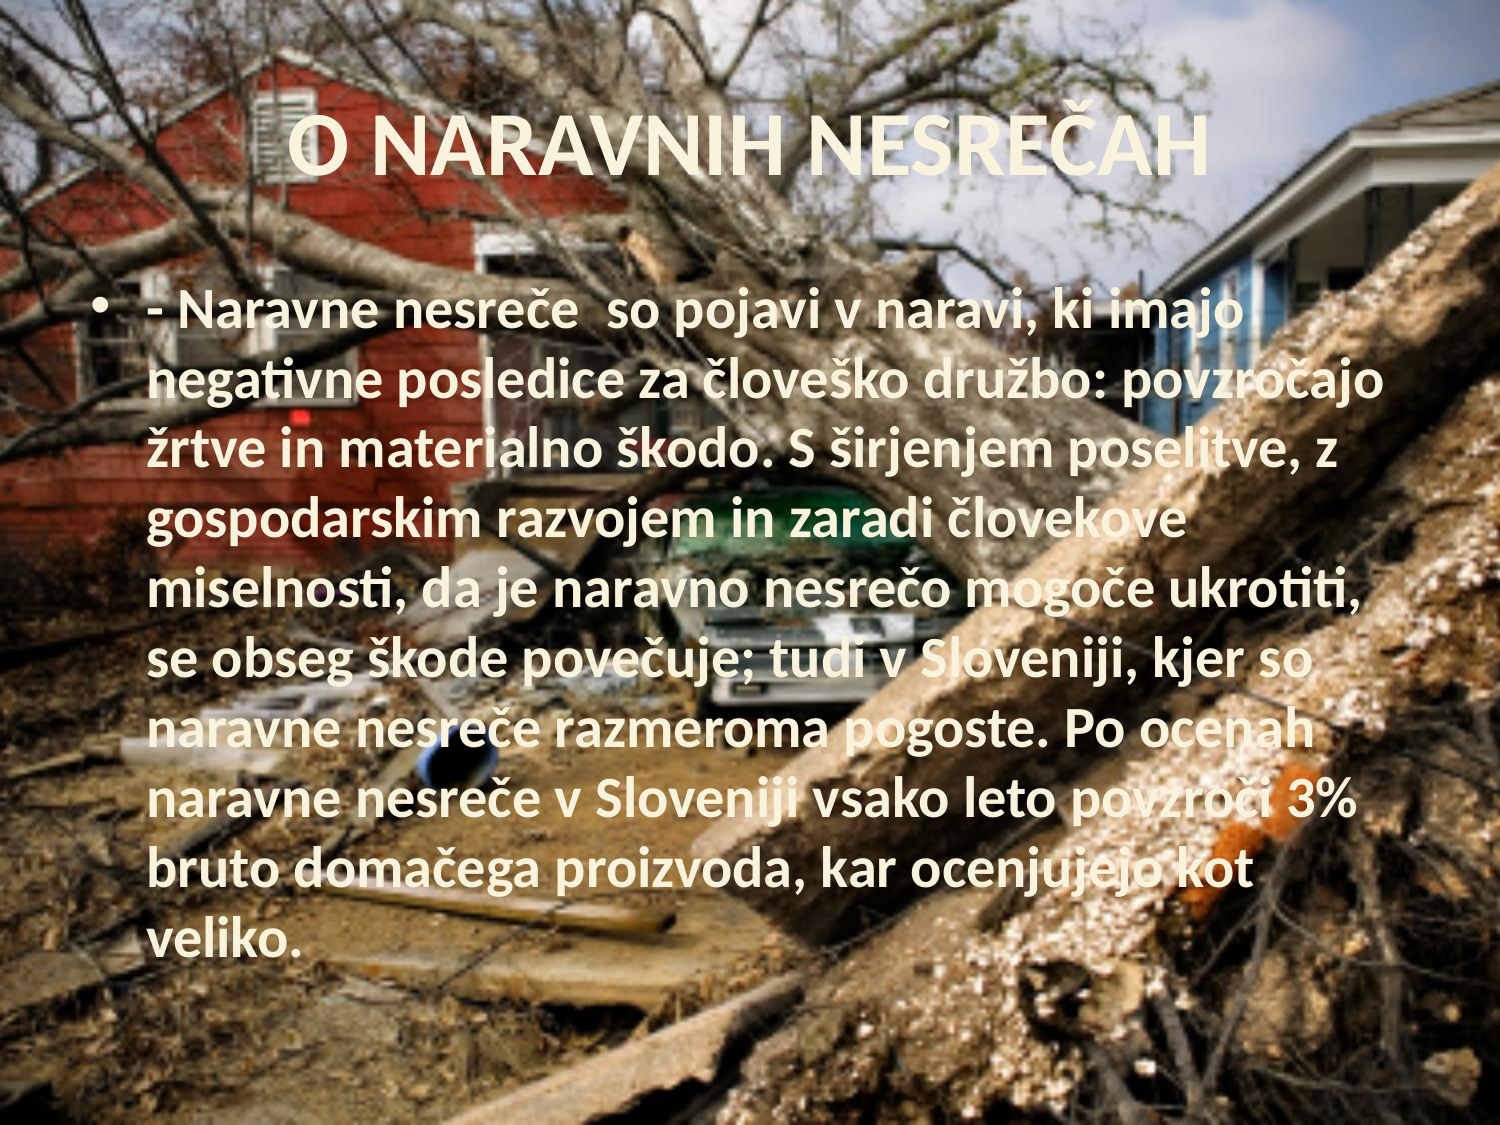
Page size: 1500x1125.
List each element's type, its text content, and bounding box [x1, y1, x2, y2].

picture [0, 0, 1500, 1125]
list - Naravne nesreče so pojavi v naravi, ki imajo negativne posledice za človeško družbo: povzročajo žrtve in materialno škodo. S širjenjem poselitve, z gospodarskim razvojem in zaradi človekove miselnosti, da je naravno nesrečo mogoče ukrotiti, se obseg škode povečuje; tudi v Sloveniji, kjer so naravne nesreče razmeroma pogoste. Po ocenah naravne nesreče v Sloveniji vsako leto povzroči 3% bruto domačega proizvoda, kar ocenjujejo kot veliko. [75, 262, 1425, 1005]
title O NARAVNIH NESREČAH [75, 45, 1425, 233]
